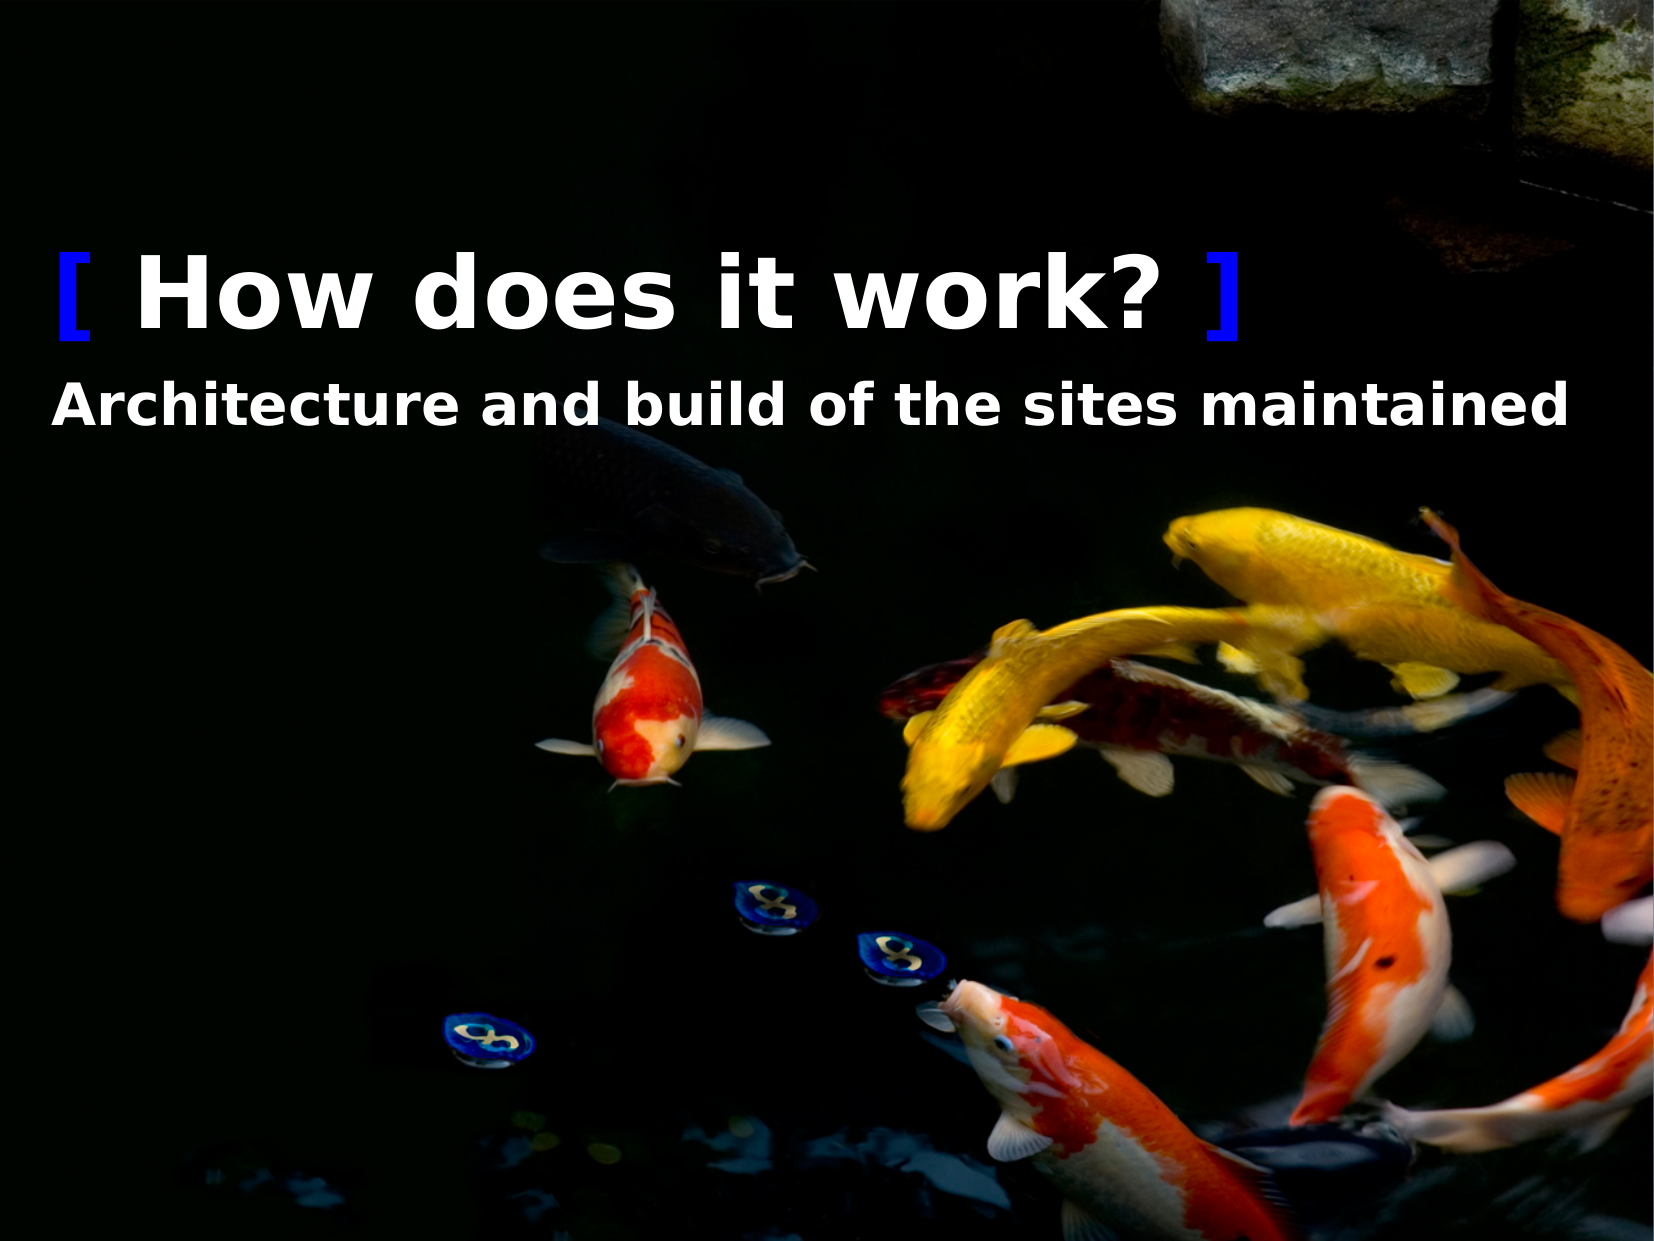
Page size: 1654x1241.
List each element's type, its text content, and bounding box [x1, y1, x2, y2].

text_box [ How does it work? ] Architecture and build of the sites maintained [36, 224, 1651, 405]
picture [0, 0, 1654, 1241]
